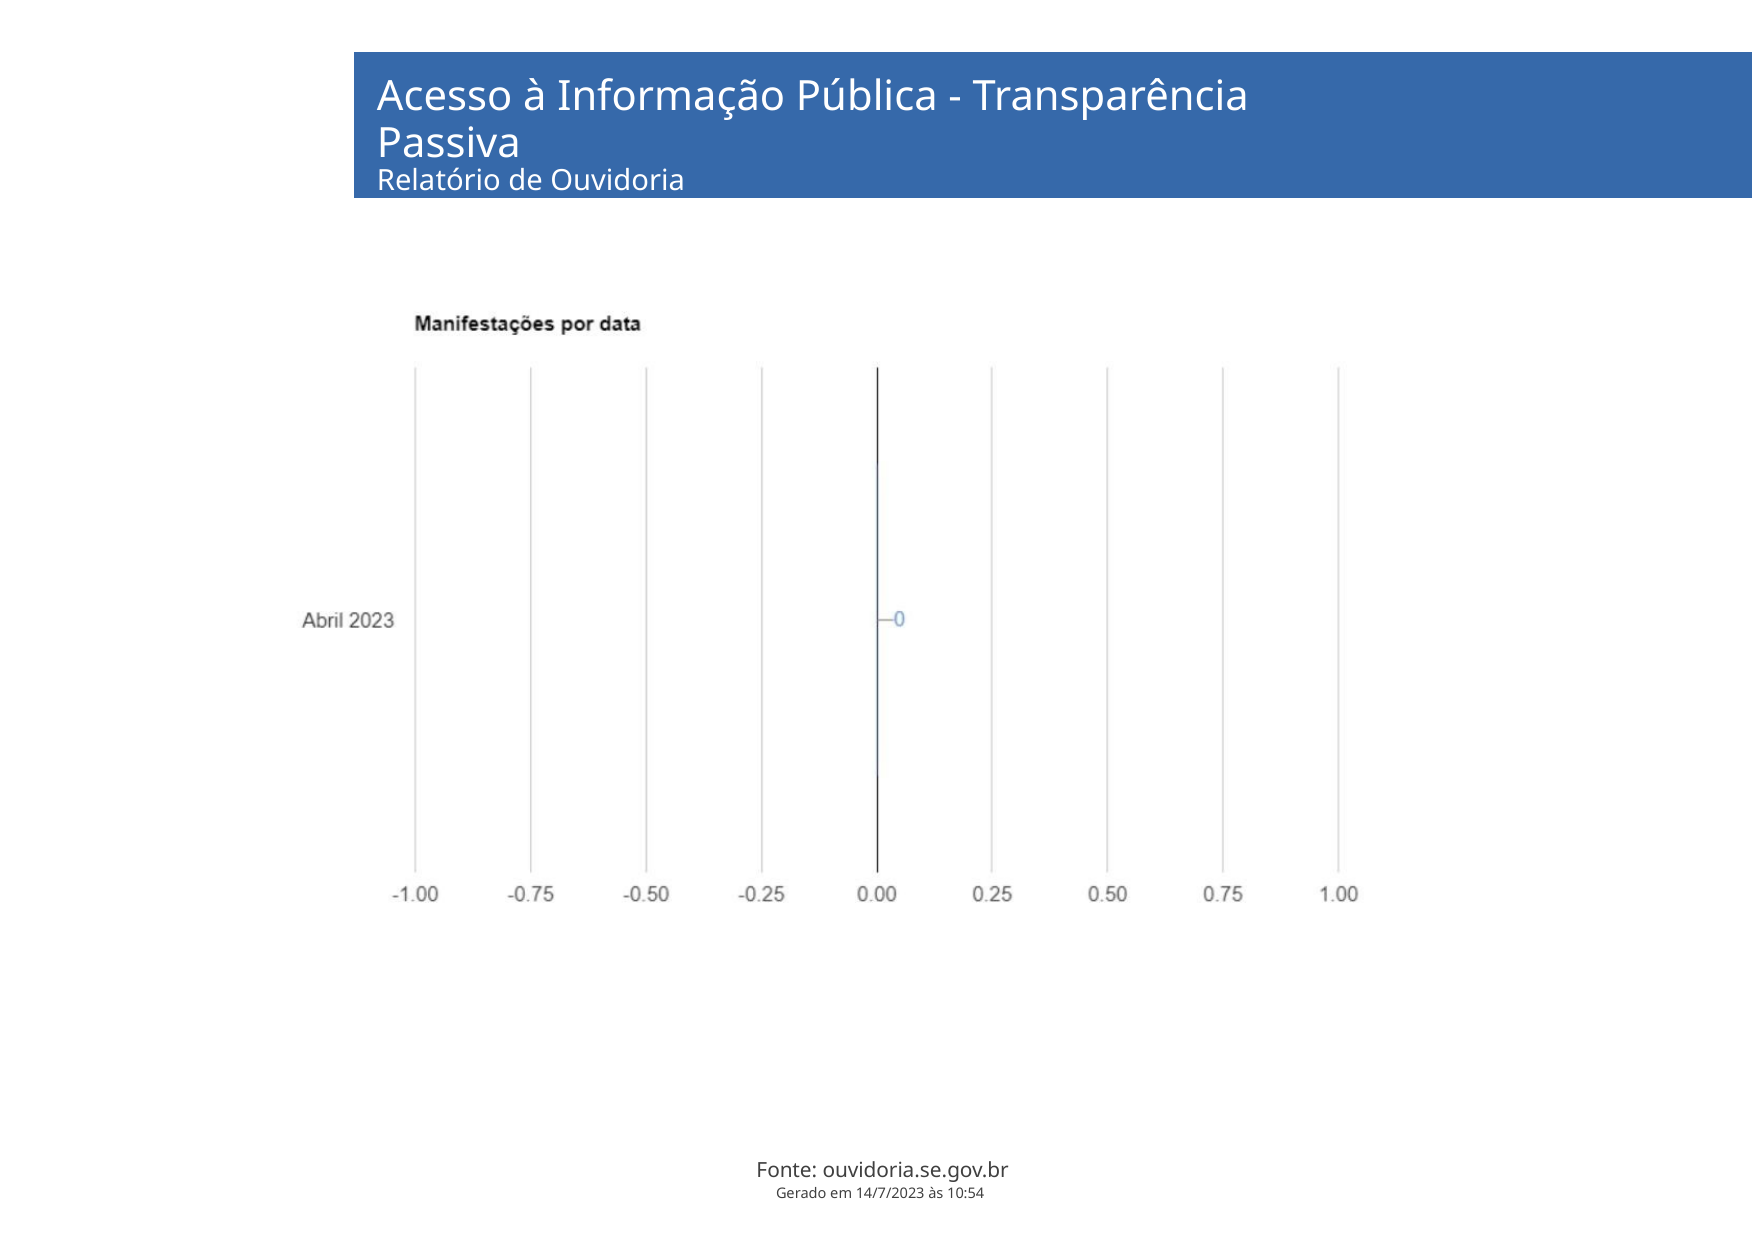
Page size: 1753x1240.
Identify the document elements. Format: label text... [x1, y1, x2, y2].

text_box [155, 211, 1599, 1028]
text_box [354, 52, 1752, 198]
text_box Fonte: ouvidoria.se.gov.br Gerado em 14/7/2023 às 10:54 [756, 1158, 1023, 1202]
text_box Acesso à Informação Pública - Transparência Passiva Relatório de Ouvidoria EMSETUR - Abril a Abril de 2023 [376, 72, 1403, 228]
